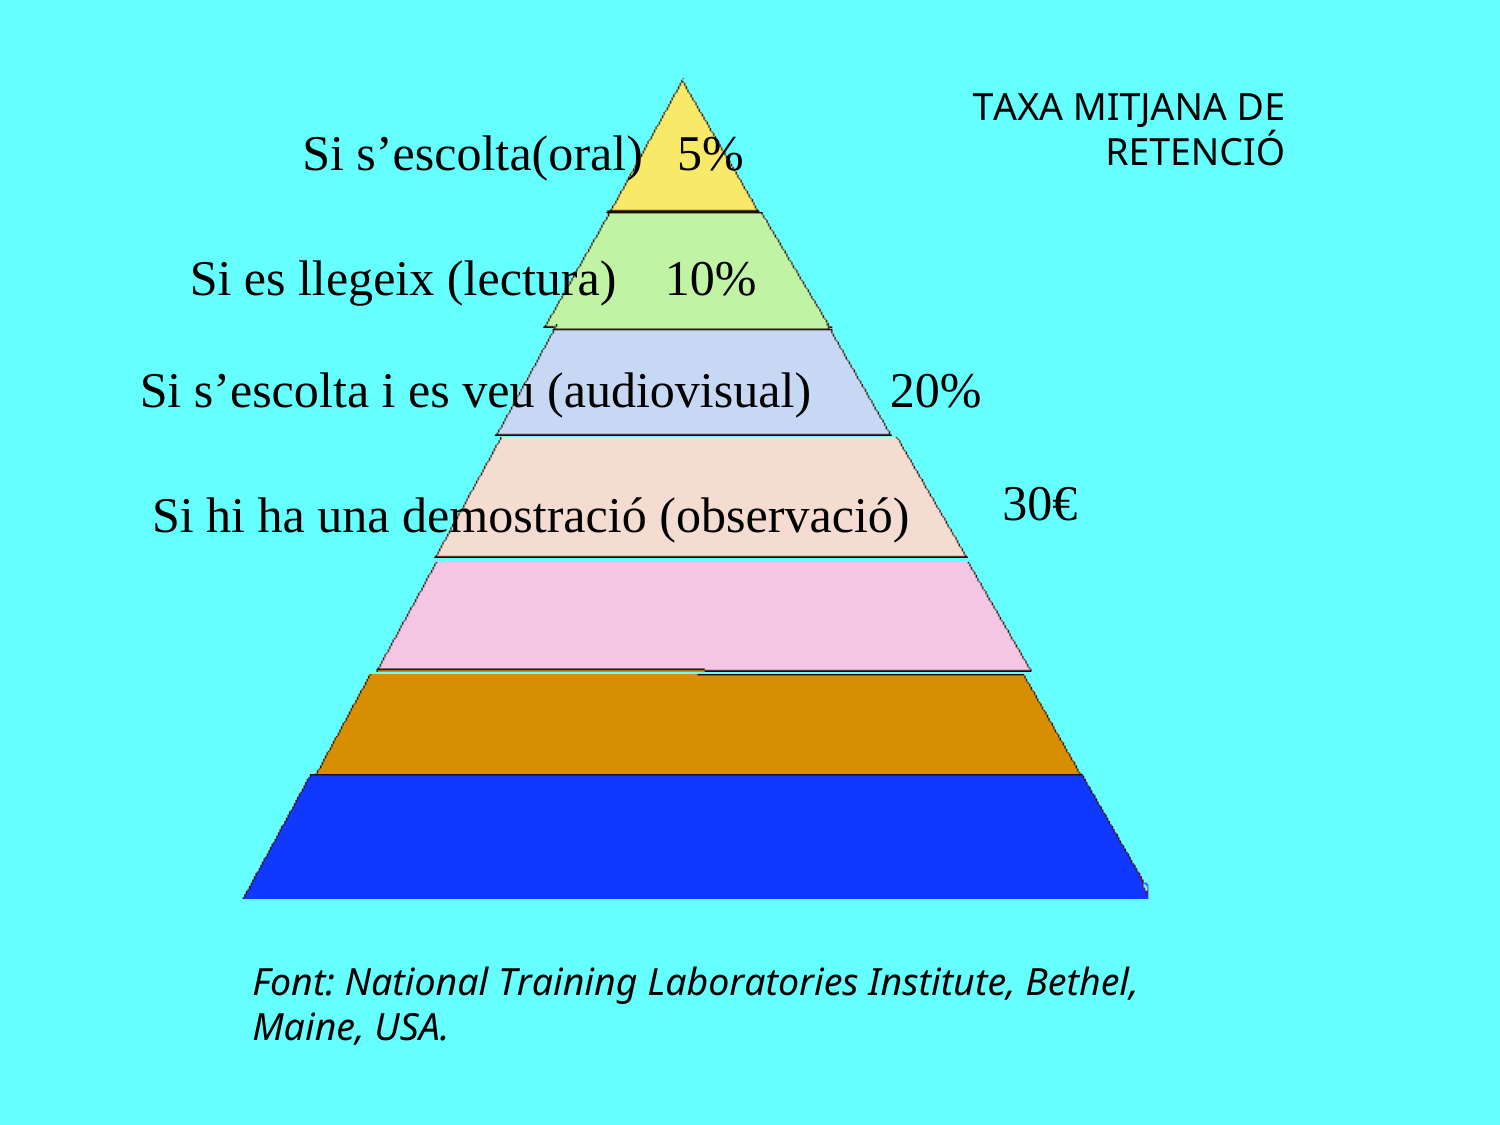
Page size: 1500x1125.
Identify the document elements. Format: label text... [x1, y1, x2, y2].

text_box 10% [650, 237, 788, 313]
text_box 20% [875, 349, 1013, 426]
text_box 30€ [987, 462, 1113, 538]
text_box Si es llegeix (lectura) [174, 237, 638, 349]
picture [362, 562, 1069, 672]
text_box Si s’escolta(oral) [287, 112, 662, 188]
text_box TAXA MITJANA DE RETENCIÓ [875, 74, 1301, 181]
picture [575, 62, 789, 112]
text_box Si hi ha una demostració (observació) [137, 474, 938, 551]
picture [487, 188, 971, 349]
picture [399, 437, 991, 558]
text_box Si s’escolta i es veu (audiovisual) [125, 349, 875, 426]
text_box Font: National Training Laboratories Institute, Bethel, Maine, USA. [237, 949, 1238, 1056]
text_box 5% [662, 112, 801, 188]
picture [225, 674, 1157, 899]
picture [450, 426, 971, 436]
